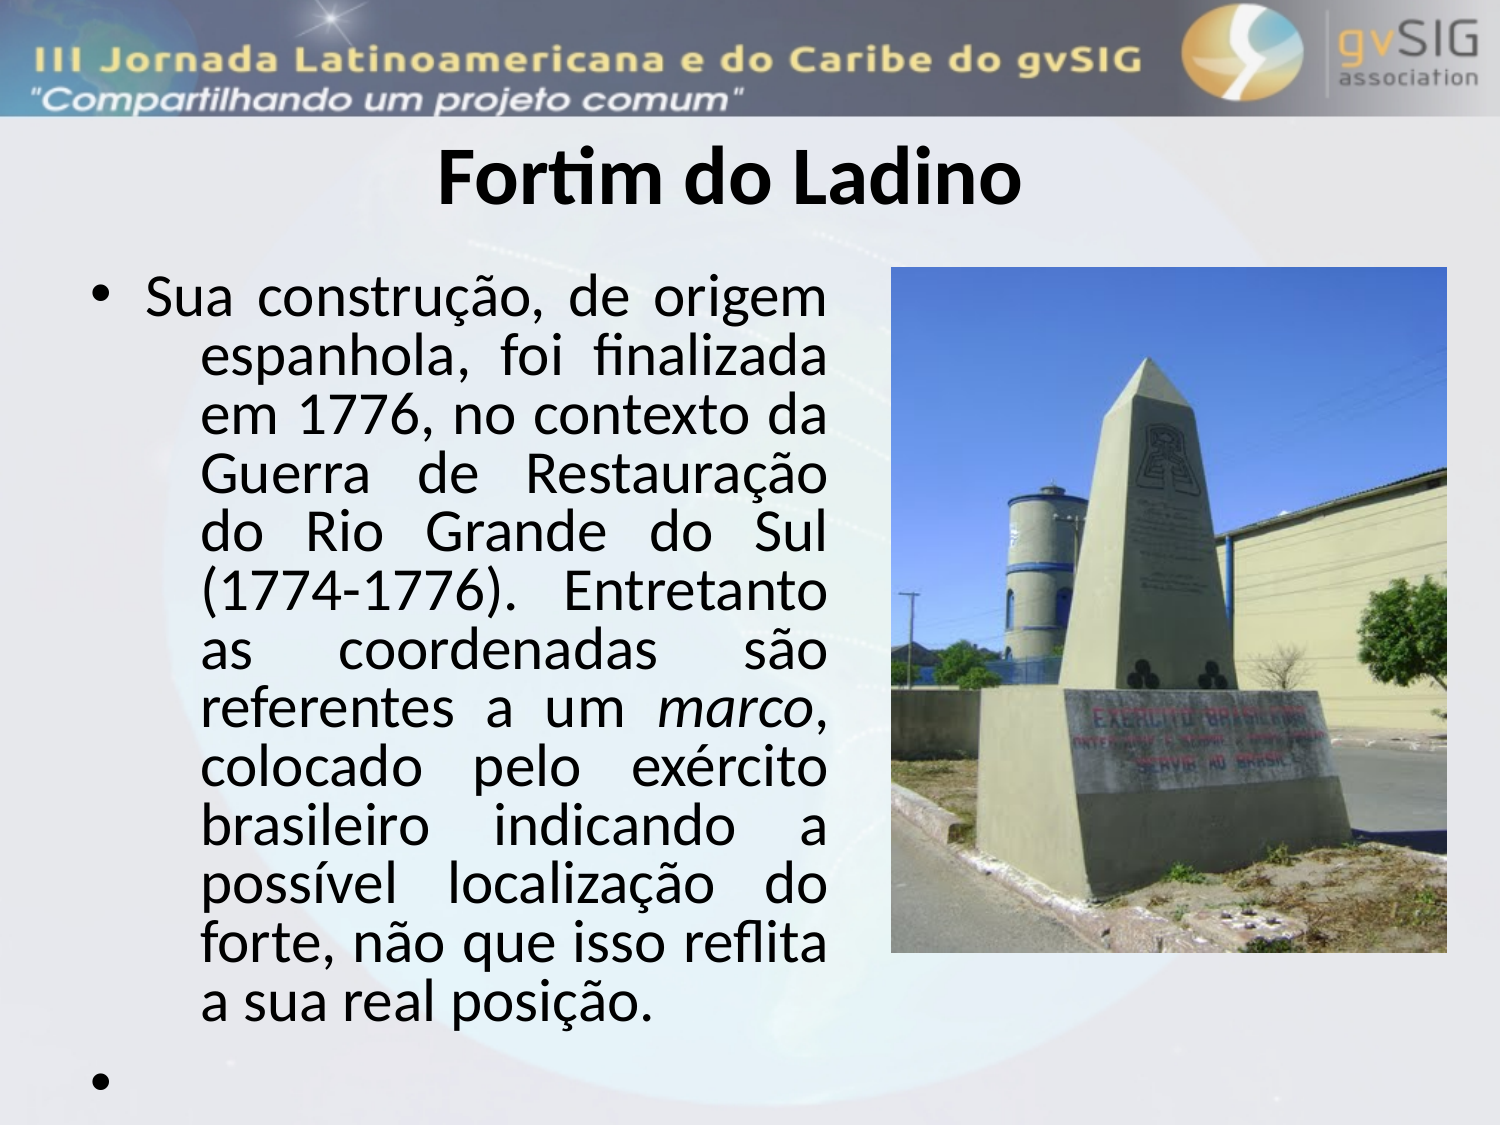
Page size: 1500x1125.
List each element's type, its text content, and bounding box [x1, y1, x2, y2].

list Sua construção, de origem espanhola, foi finalizada em 1776, no contexto da Guerra de Restauração do Rio Grande do Sul (1774-1776). Entretanto as coordenadas são referentes a um marco, colocado pelo exército brasileiro indicando a possível localização do forte, não que isso reflita a sua real posição. [75, 262, 845, 1083]
title Fortim do Ladino [64, 113, 1415, 302]
picture [891, 267, 1447, 953]
